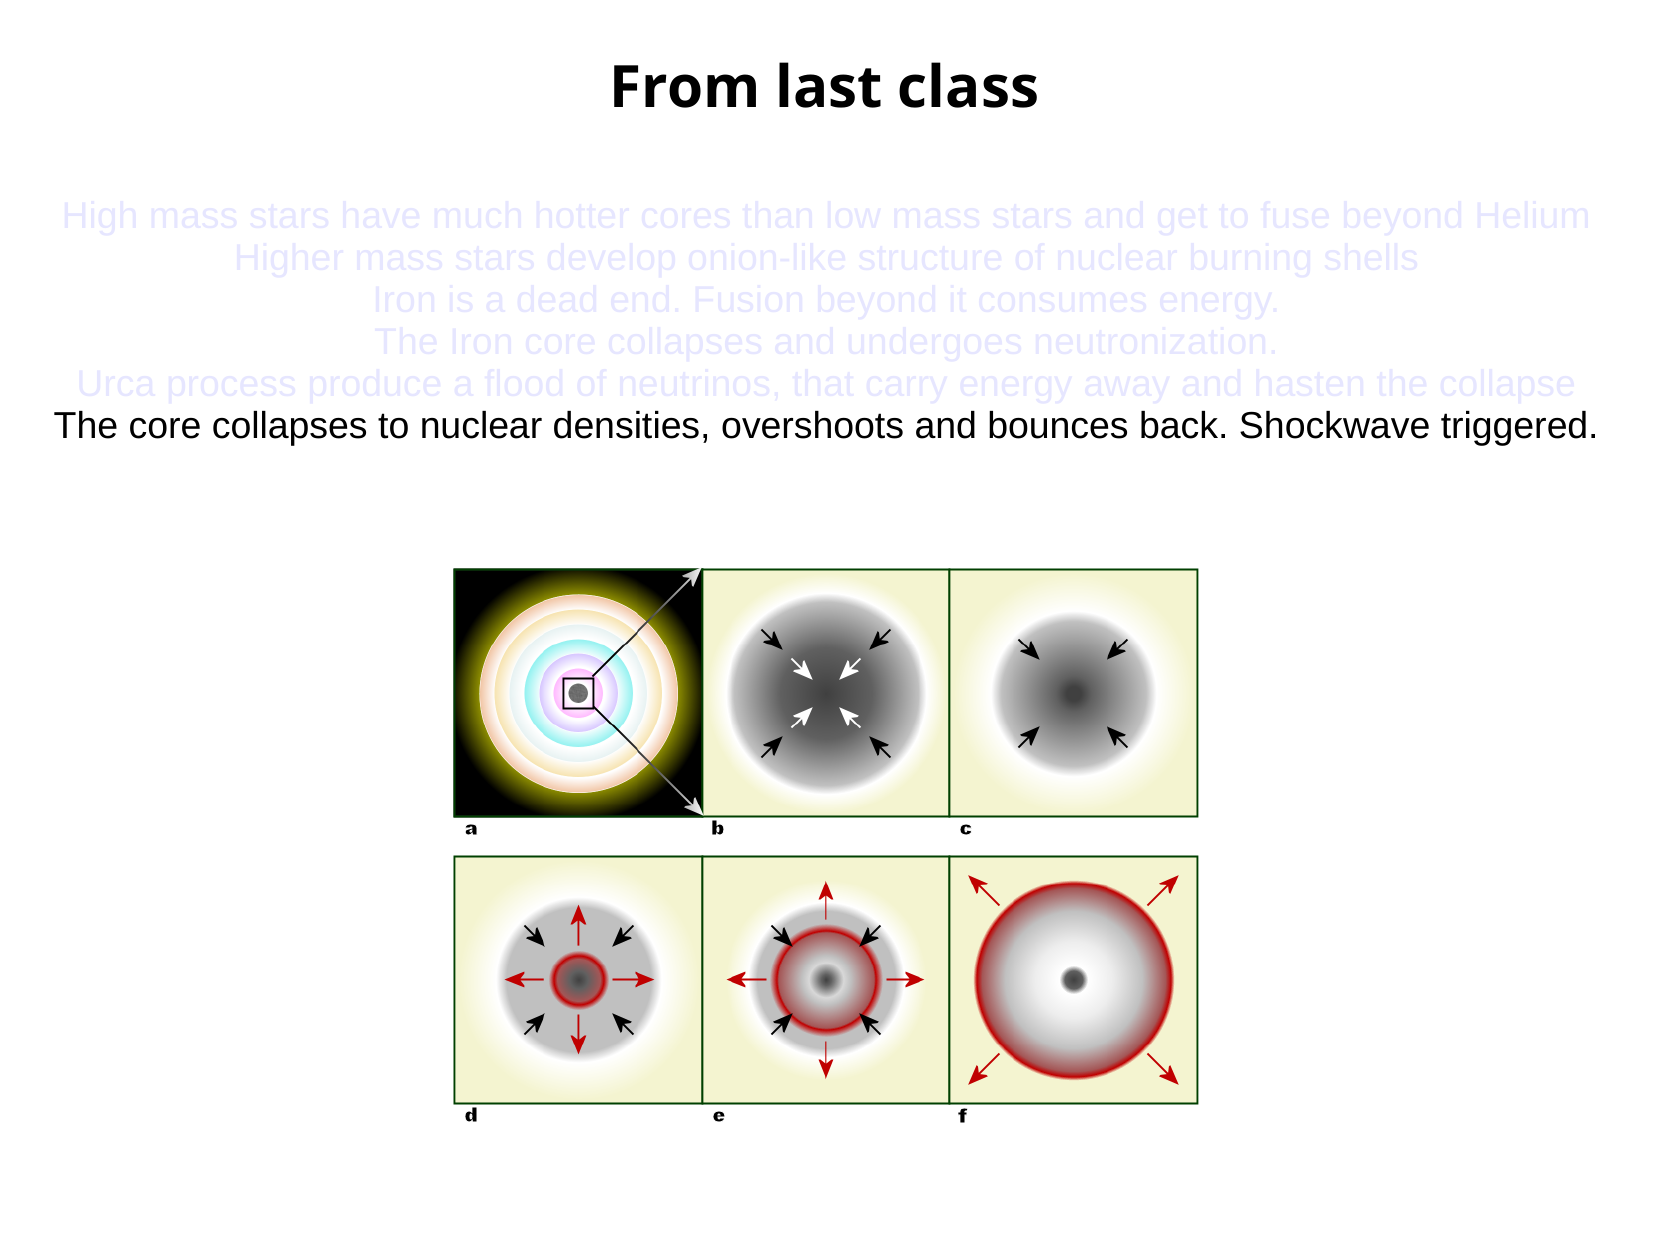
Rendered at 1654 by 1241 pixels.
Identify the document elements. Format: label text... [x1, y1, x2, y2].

picture [450, 565, 1201, 1126]
text_box From last class [262, 37, 1388, 134]
text_box High mass stars have much hotter cores than low mass stars and get to fuse beyond Helium Higher mass stars develop onion-like structure of nuclear burning shells Iron is a dead end. Fusion beyond it consumes energy. The Iron core collapses and undergoes neutronization. Urca process produce a flood of neutrinos, that carry energy away and hasten the collapse The core collapses to nuclear densities, overshoots and bounces back. Shockwave triggered. [0, 187, 1653, 497]
